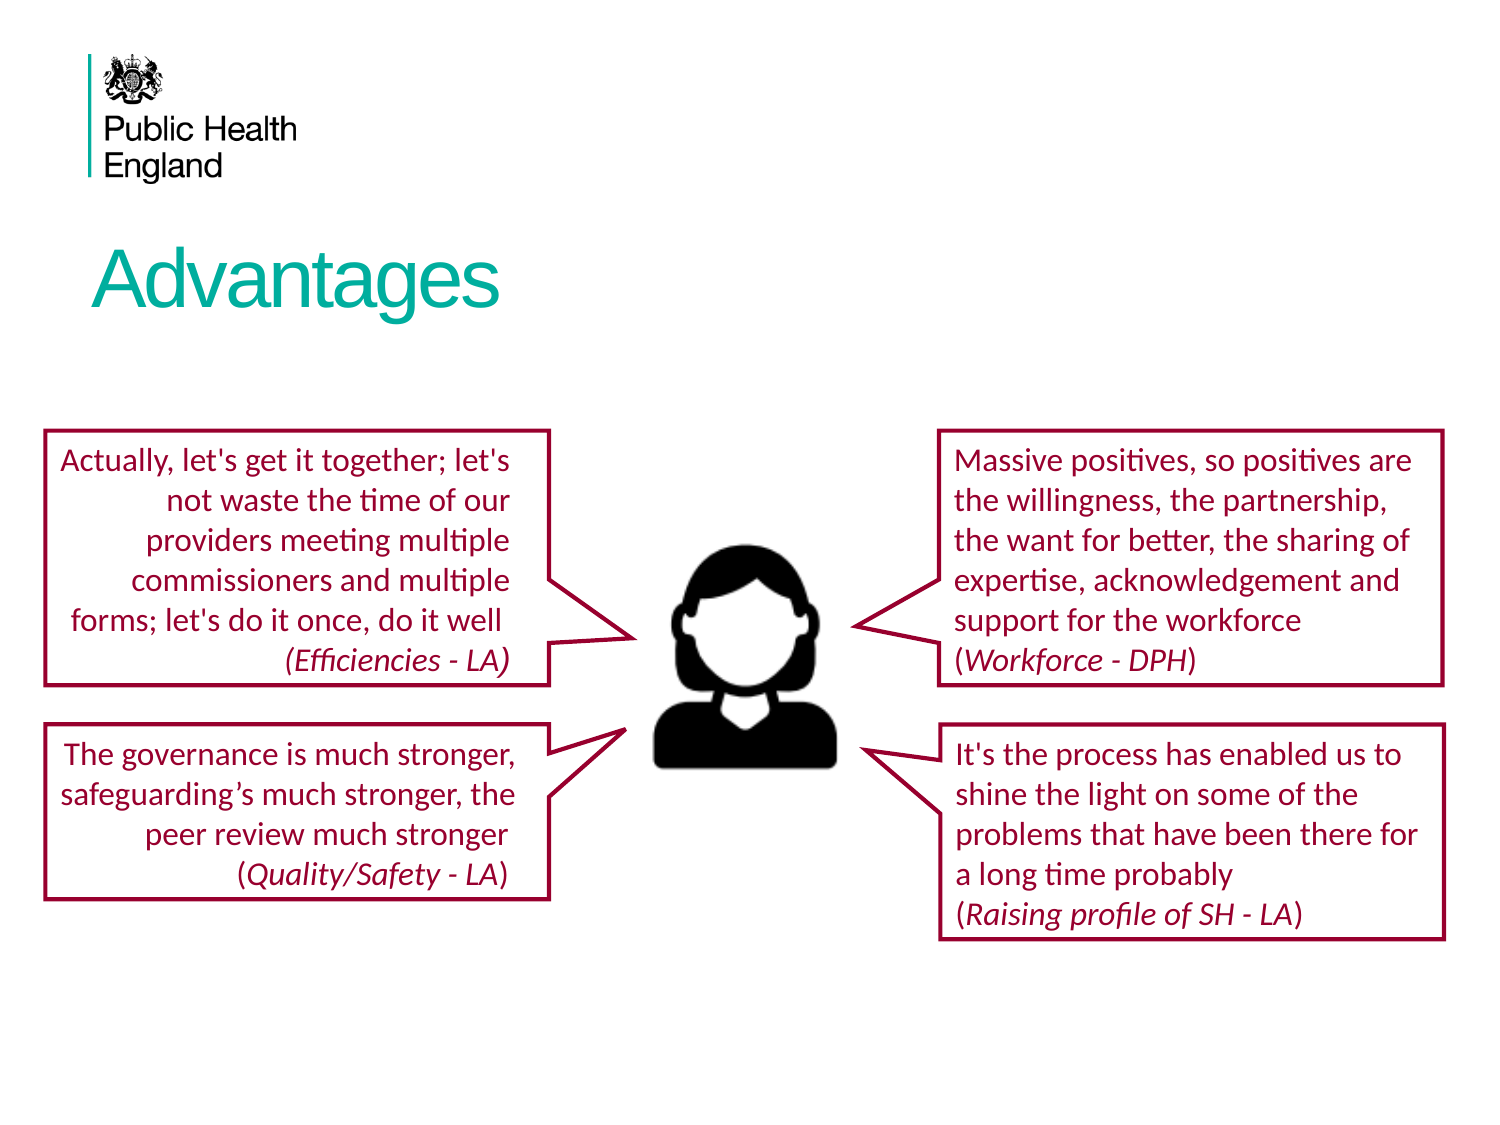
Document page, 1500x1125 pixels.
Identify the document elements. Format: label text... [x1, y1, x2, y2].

text_box Actually, let's get it together; let's not waste the time of our providers meeting multiple commissioners and multiple forms; let's do it once, do it well (Efficiencies - LA) [45, 430, 632, 686]
text_box It's the process has enabled us to shine the light on some of the problems that have been there for a long time probably (Raising profile of SH - LA) [865, 724, 1445, 940]
title Advantages [91, 224, 1409, 331]
text_box Massive positives, so positives are the willingness, the partnership, the want for better, the sharing of expertise, acknowledgement and support for the workforce (Workforce - DPH) [855, 430, 1443, 686]
text_box The governance is much stronger, safeguarding’s much stronger, the peer review much stronger (Quality/Safety - LA) [45, 724, 626, 900]
picture [638, 530, 851, 791]
